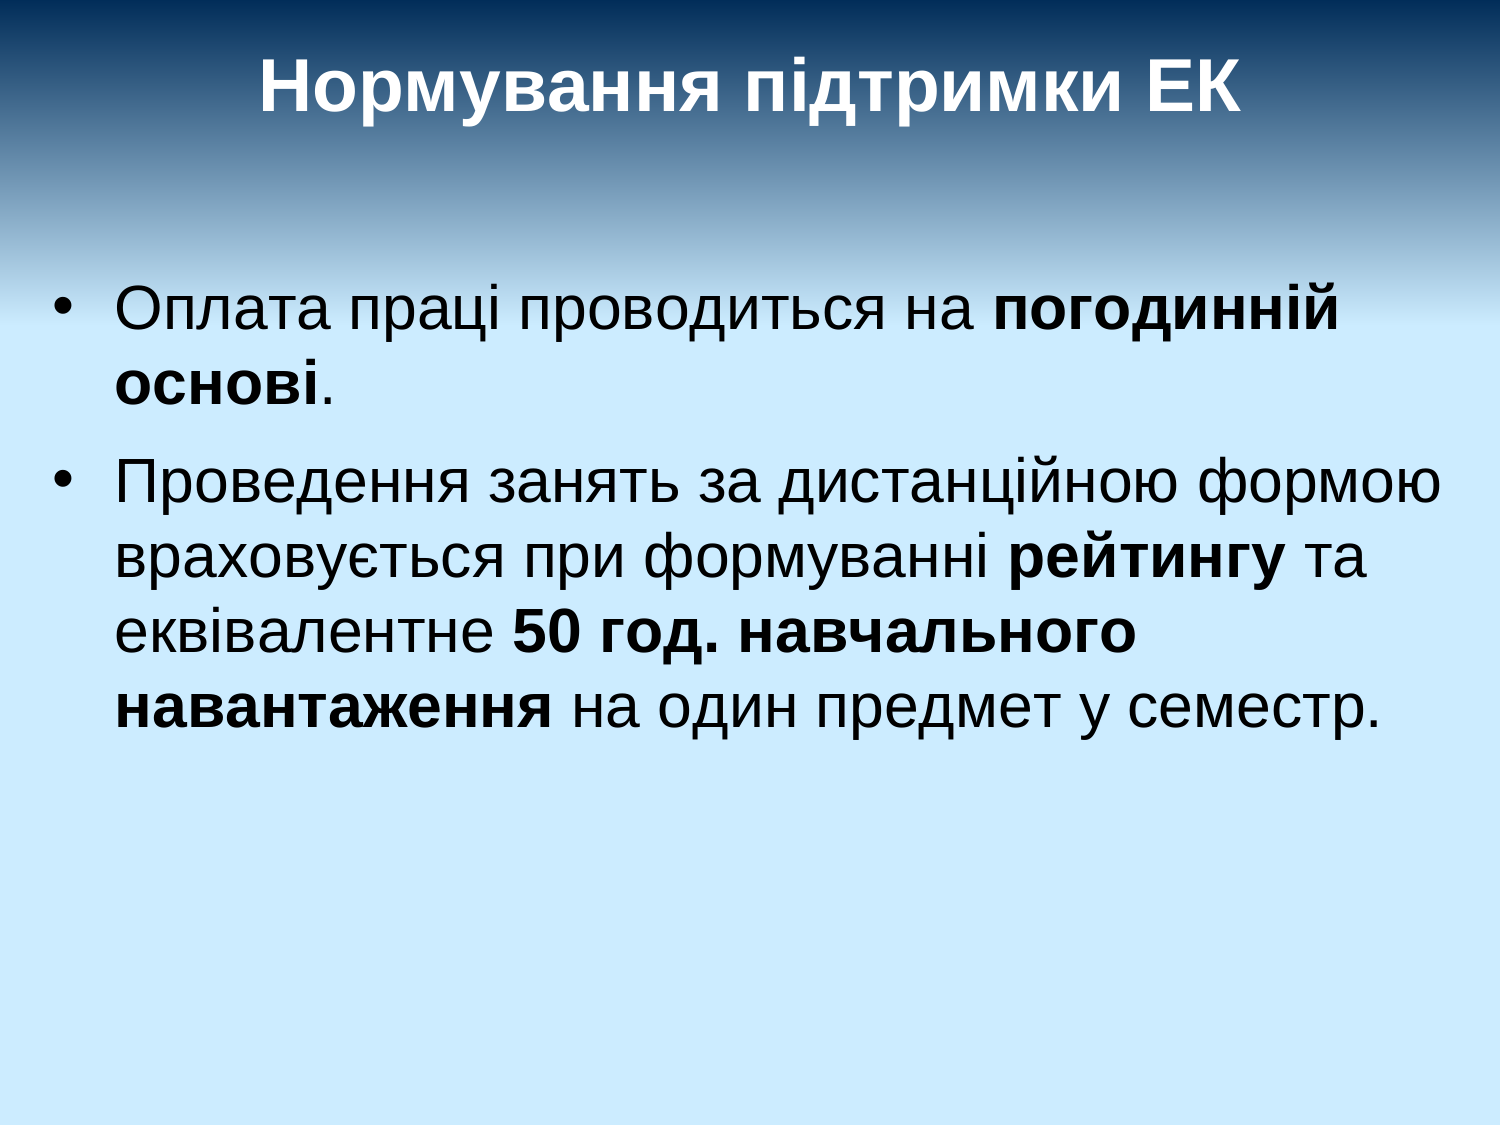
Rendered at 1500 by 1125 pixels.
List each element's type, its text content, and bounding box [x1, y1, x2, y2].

title Нормування підтримки ЕК [24, 24, 1476, 138]
list Оплата праці проводиться на погодинній основі. Проведення занять за дистанційною формою враховується при формуванні рейтингу та еквівалентне 50 год. навчального навантаження на один предмет у семестр. [37, 160, 1476, 1088]
